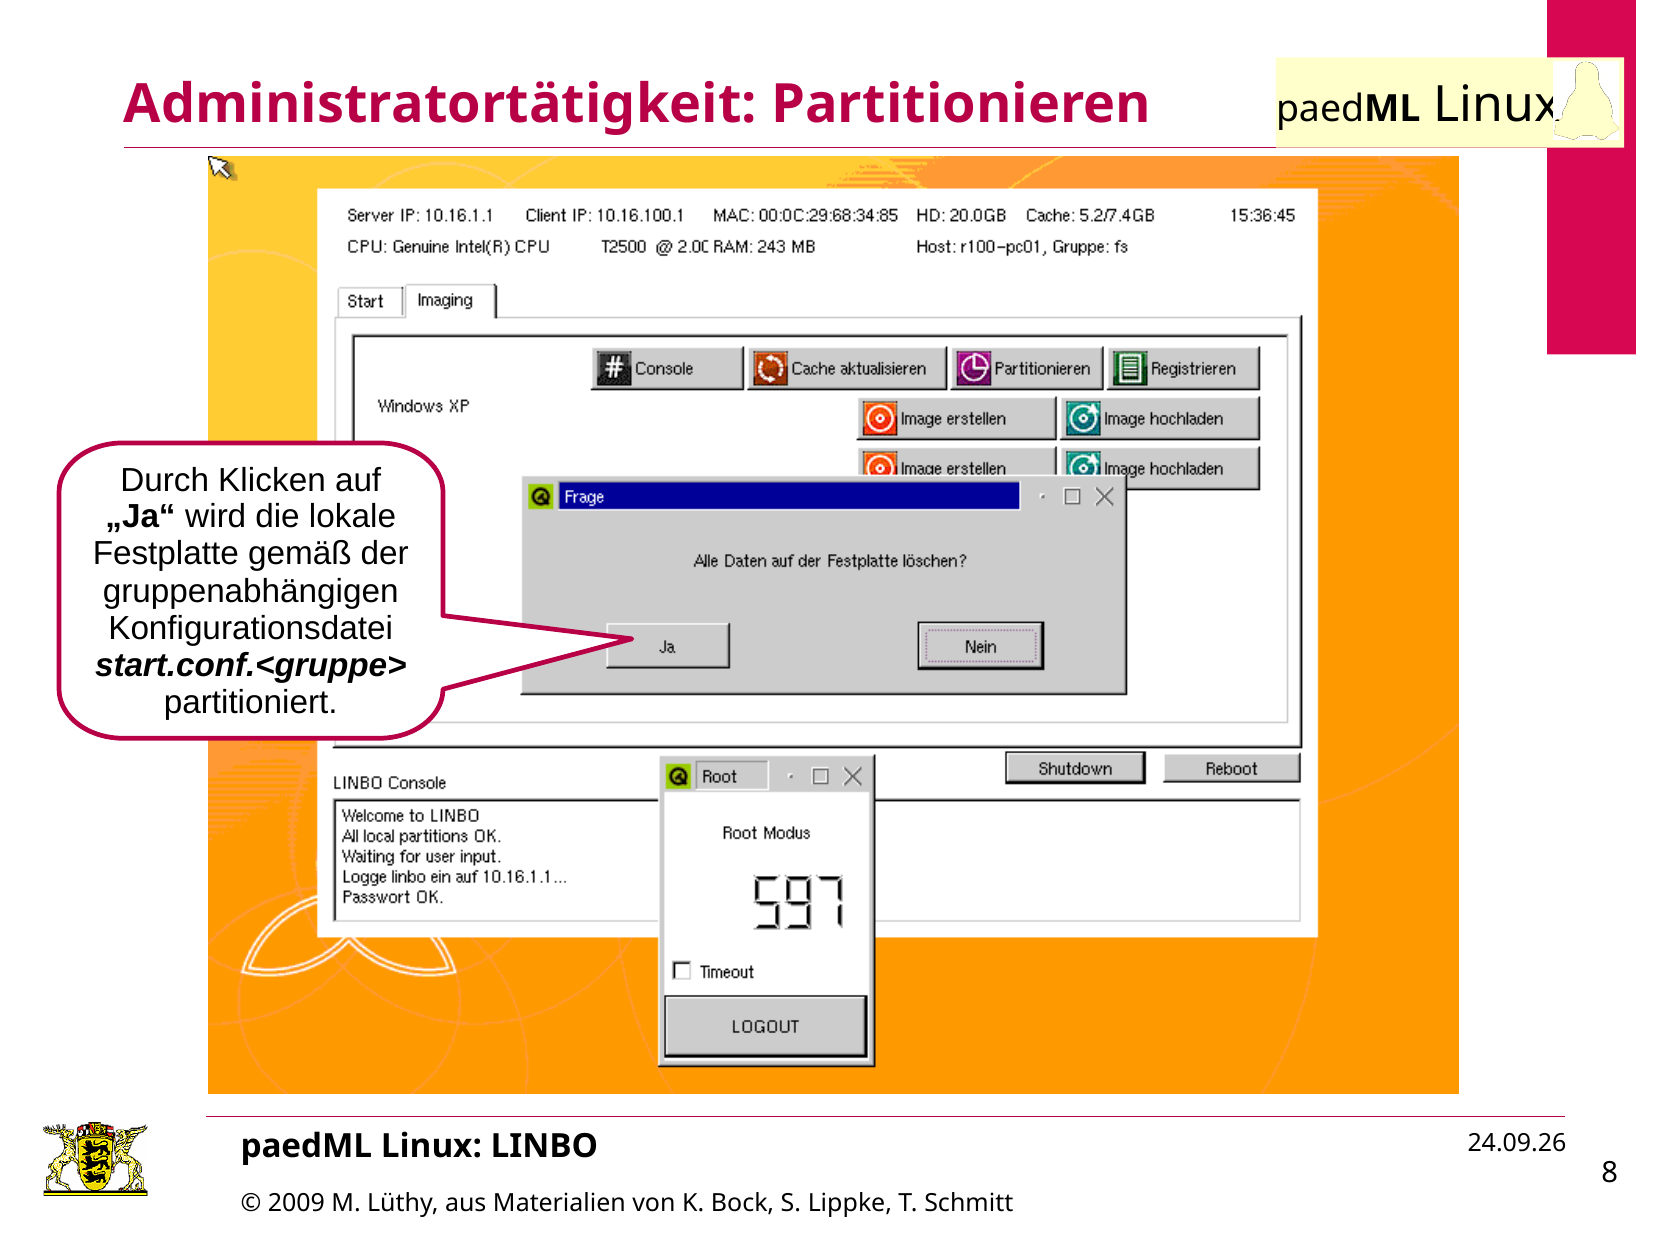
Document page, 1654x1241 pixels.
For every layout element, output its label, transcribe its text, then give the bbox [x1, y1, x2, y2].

title Administratortätigkeit: Partitionieren [124, 67, 1270, 136]
picture [41, 1121, 148, 1198]
text_box Durch Klicken auf „Ja“ wird die lokale Festplatte gemäß der gruppenabhängigen Konfigurationsdatei start.conf.<gruppe> partitioniert. [59, 442, 632, 739]
picture [208, 156, 1459, 1094]
